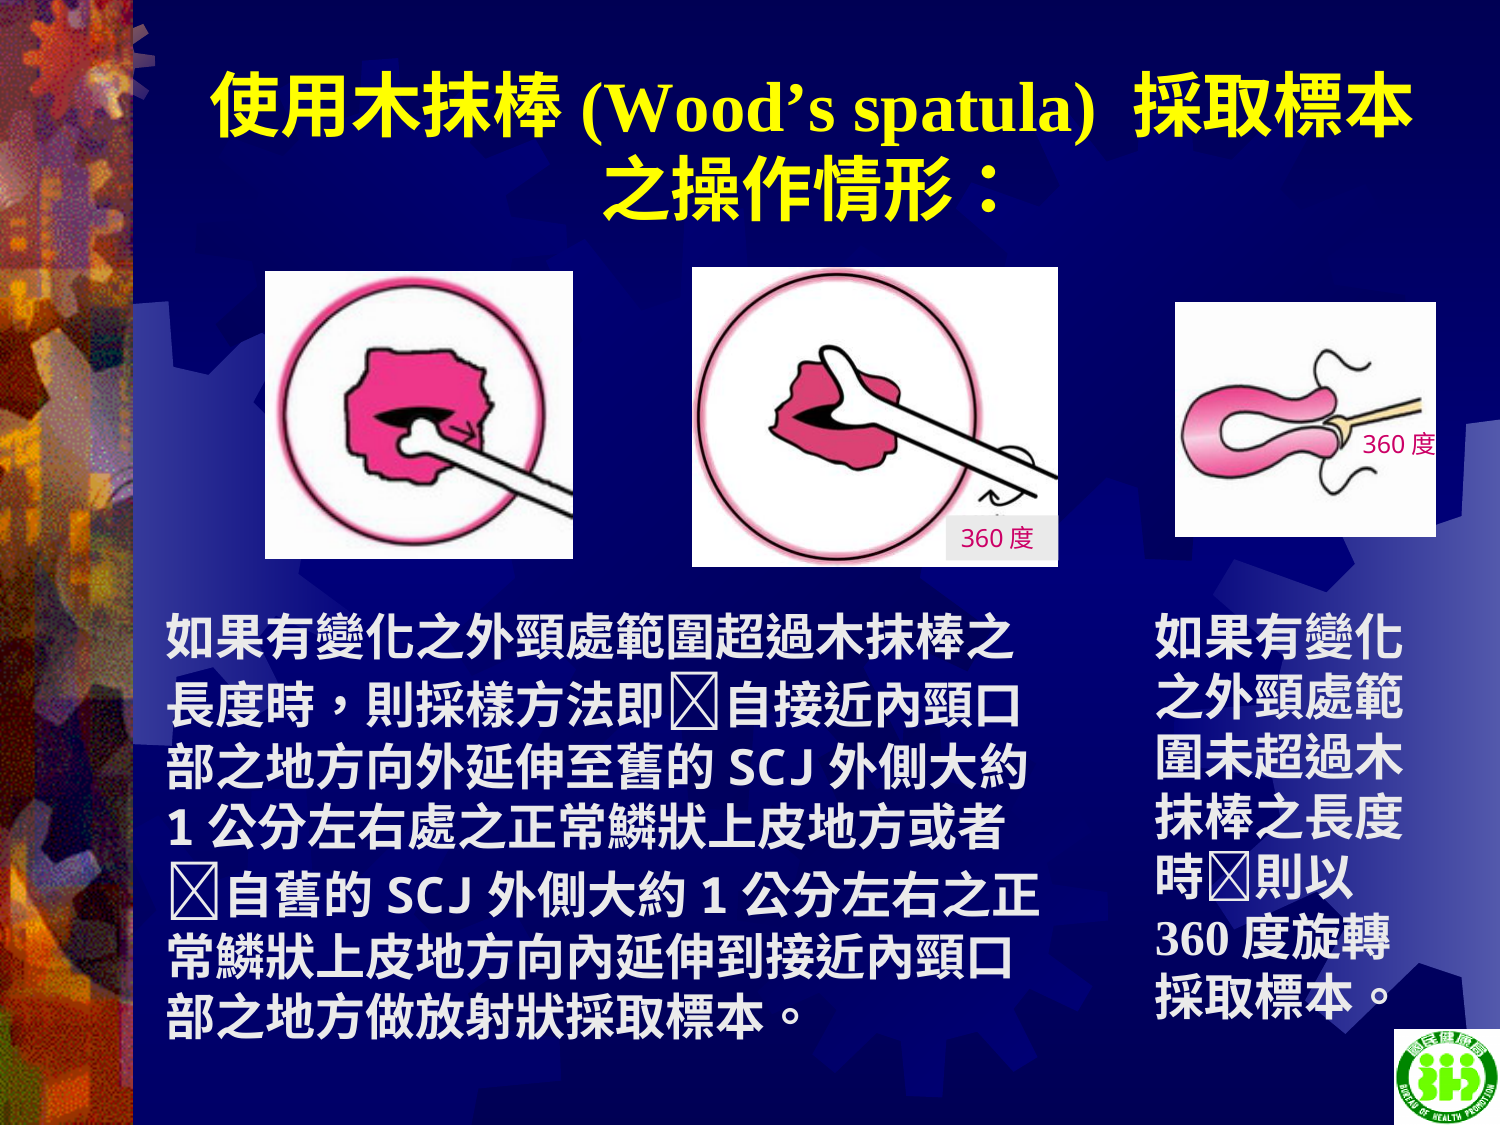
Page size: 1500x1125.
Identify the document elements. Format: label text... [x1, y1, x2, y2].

picture [692, 267, 1058, 567]
text_box 如果有變化之外頸處範圍未超過木抹棒之長度時則以360度旋轉採取標本。 [1139, 597, 1426, 1033]
text_box 360度 [1347, 420, 1500, 466]
text_box 如果有變化之外頸處範圍超過木抹棒之長度時，則採樣方法即自接近內頸口部之地方向外延伸至舊的SCJ外側大約1公分左右處之正常鱗狀上皮地方或者自舊的SCJ外側大約1公分左右之正常鱗狀上皮地方向內延伸到接近內頸口部之地方做放射狀採取標本。 [150, 597, 1058, 1053]
title 使用木抹棒(Wood’s spatula) 採取標本之操作情形： [174, 50, 1450, 238]
picture [1175, 302, 1436, 537]
picture [265, 271, 573, 559]
text_box 360度 [945, 515, 1059, 561]
